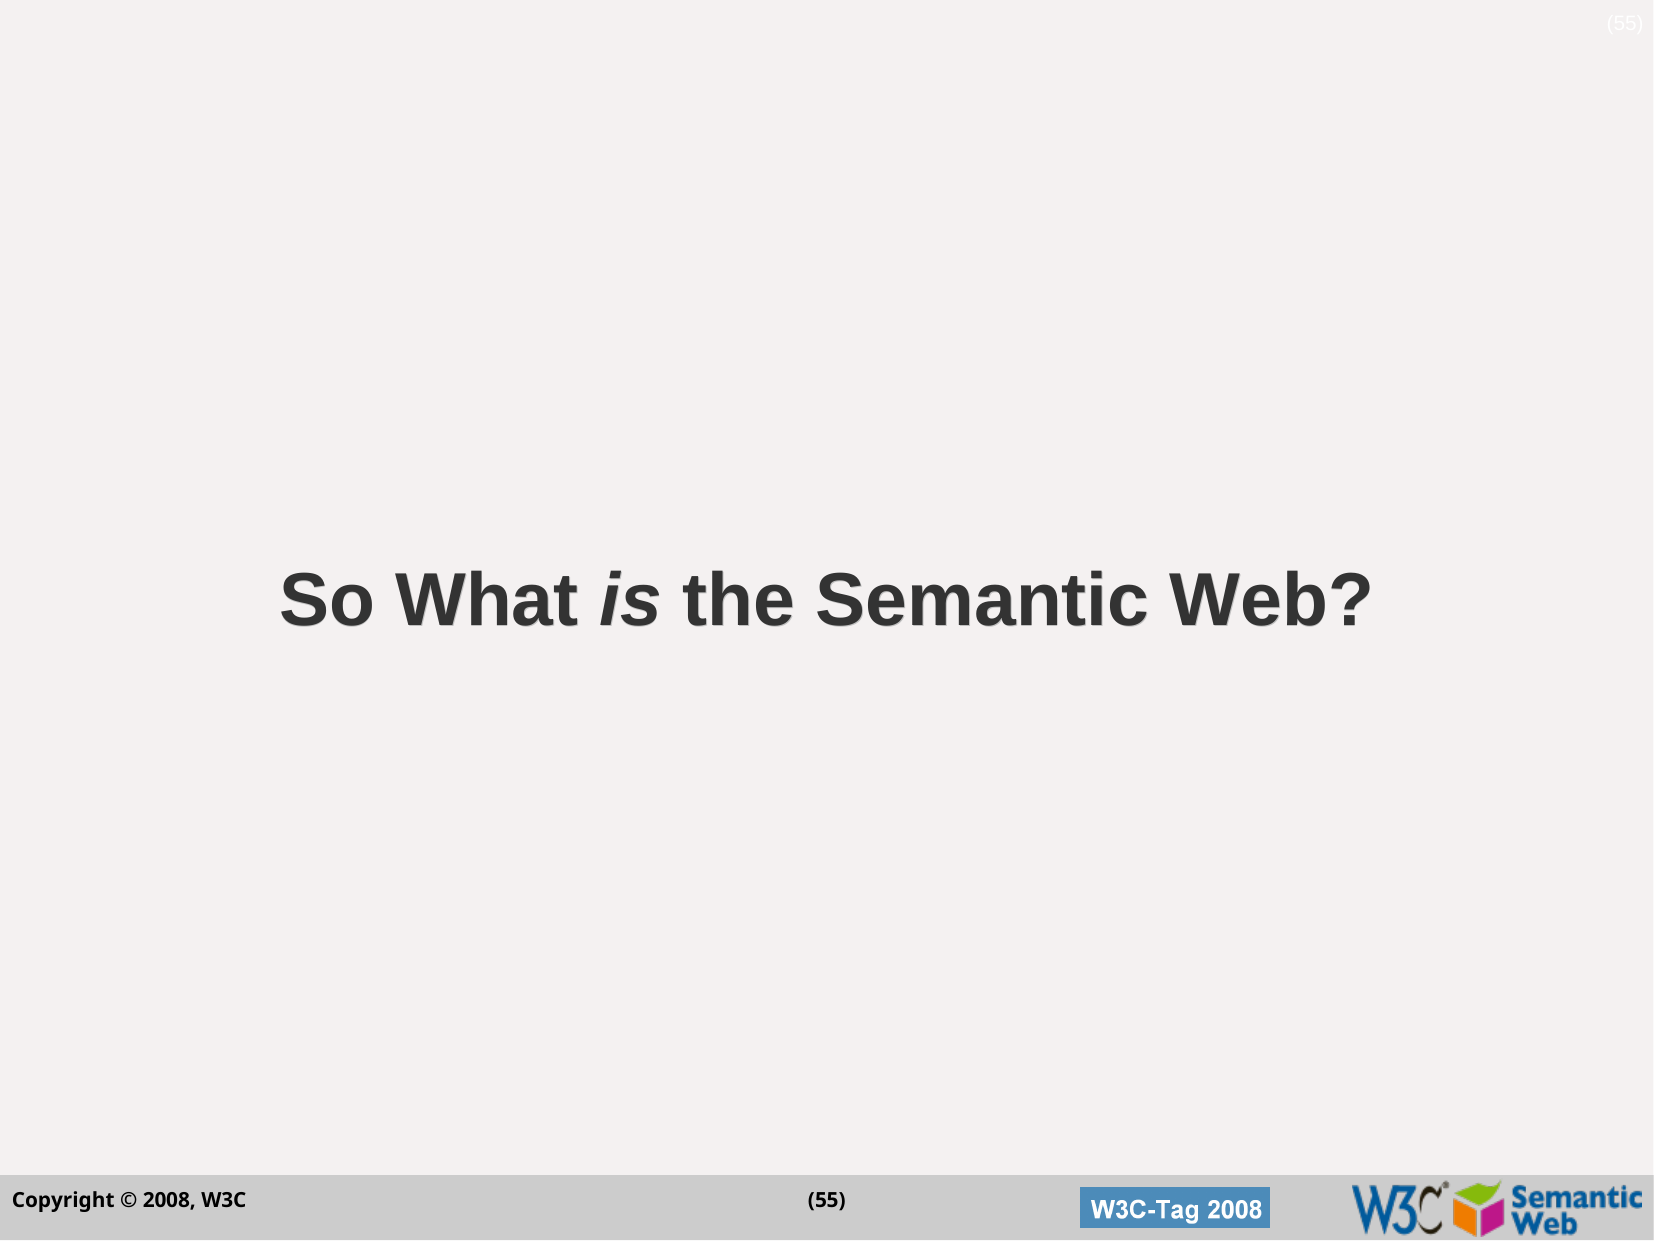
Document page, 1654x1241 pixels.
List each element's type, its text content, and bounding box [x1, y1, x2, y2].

title So What is the Semantic Web? [59, 546, 1595, 650]
picture [1352, 1178, 1642, 1237]
picture [1080, 1187, 1270, 1228]
